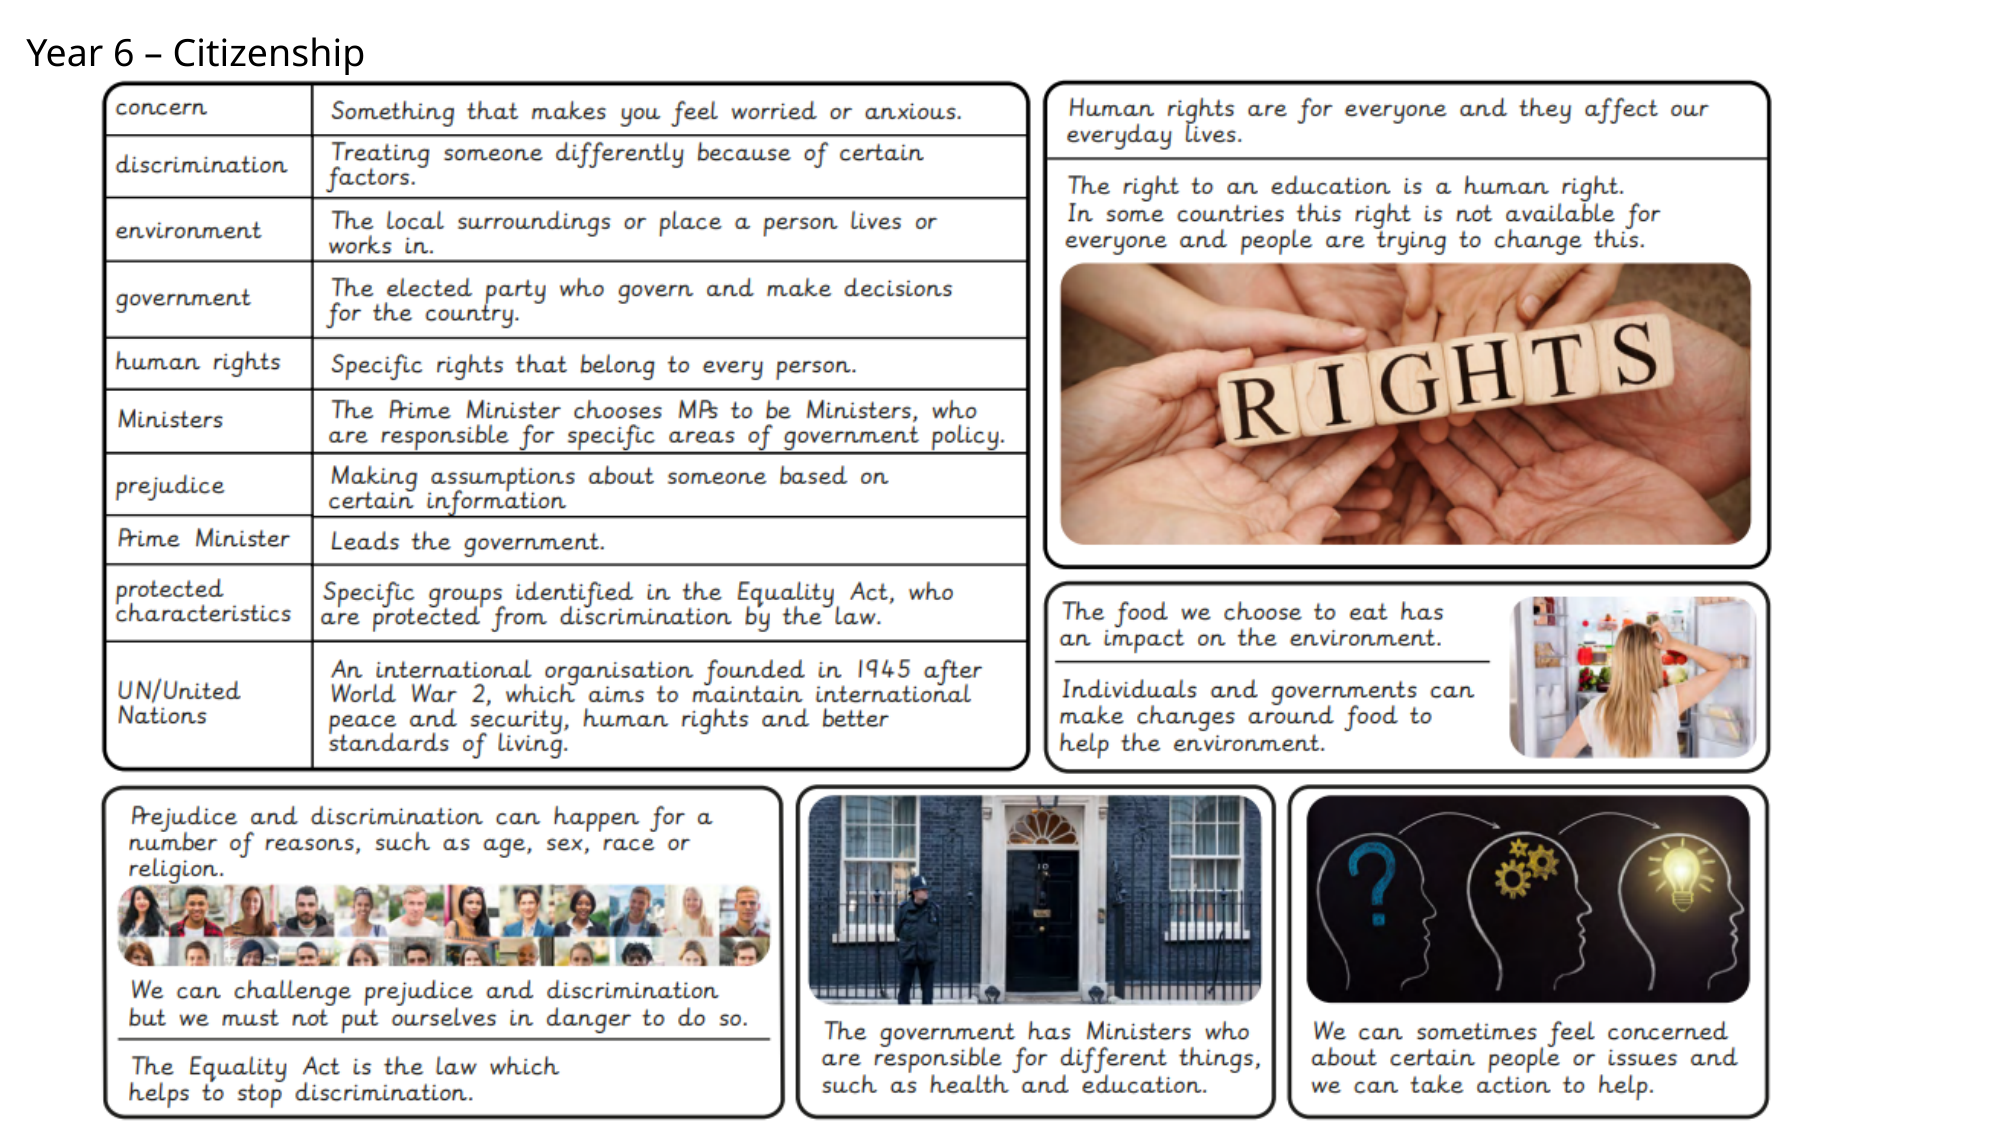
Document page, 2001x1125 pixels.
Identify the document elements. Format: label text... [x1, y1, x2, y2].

title Year 6 – Citizenship [11, 14, 689, 94]
picture [96, 75, 1775, 1125]
